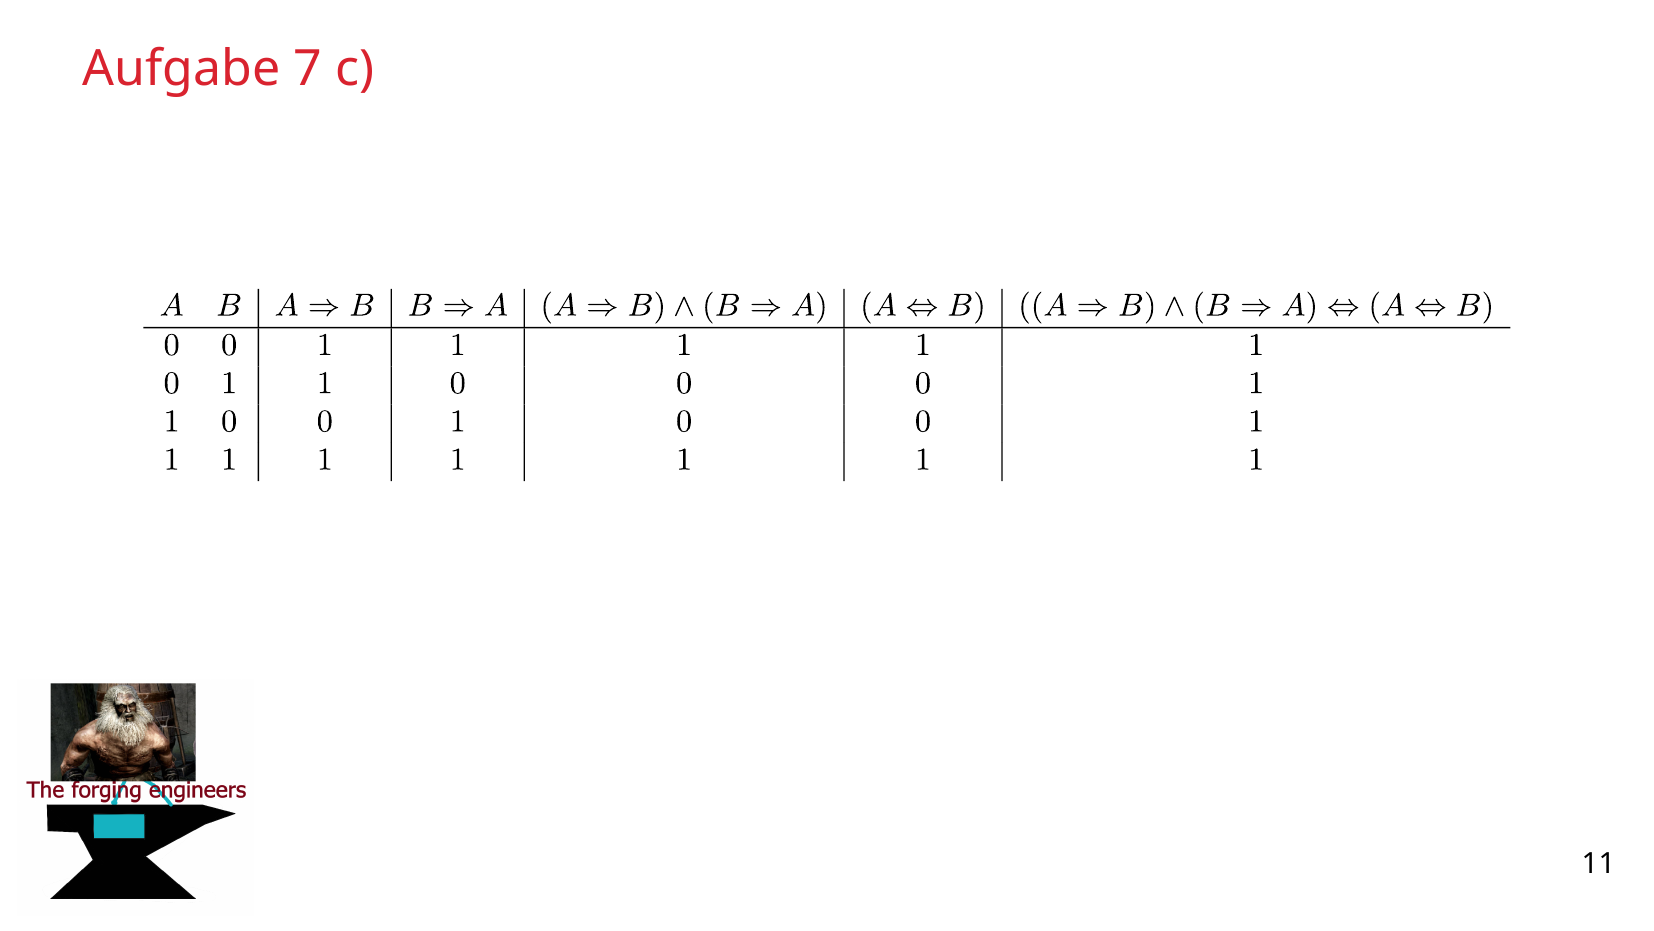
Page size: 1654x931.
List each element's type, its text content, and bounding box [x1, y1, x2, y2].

picture [142, 287, 1512, 483]
picture [17, 679, 254, 916]
title Aufgabe 7 c) [82, 37, 1571, 95]
